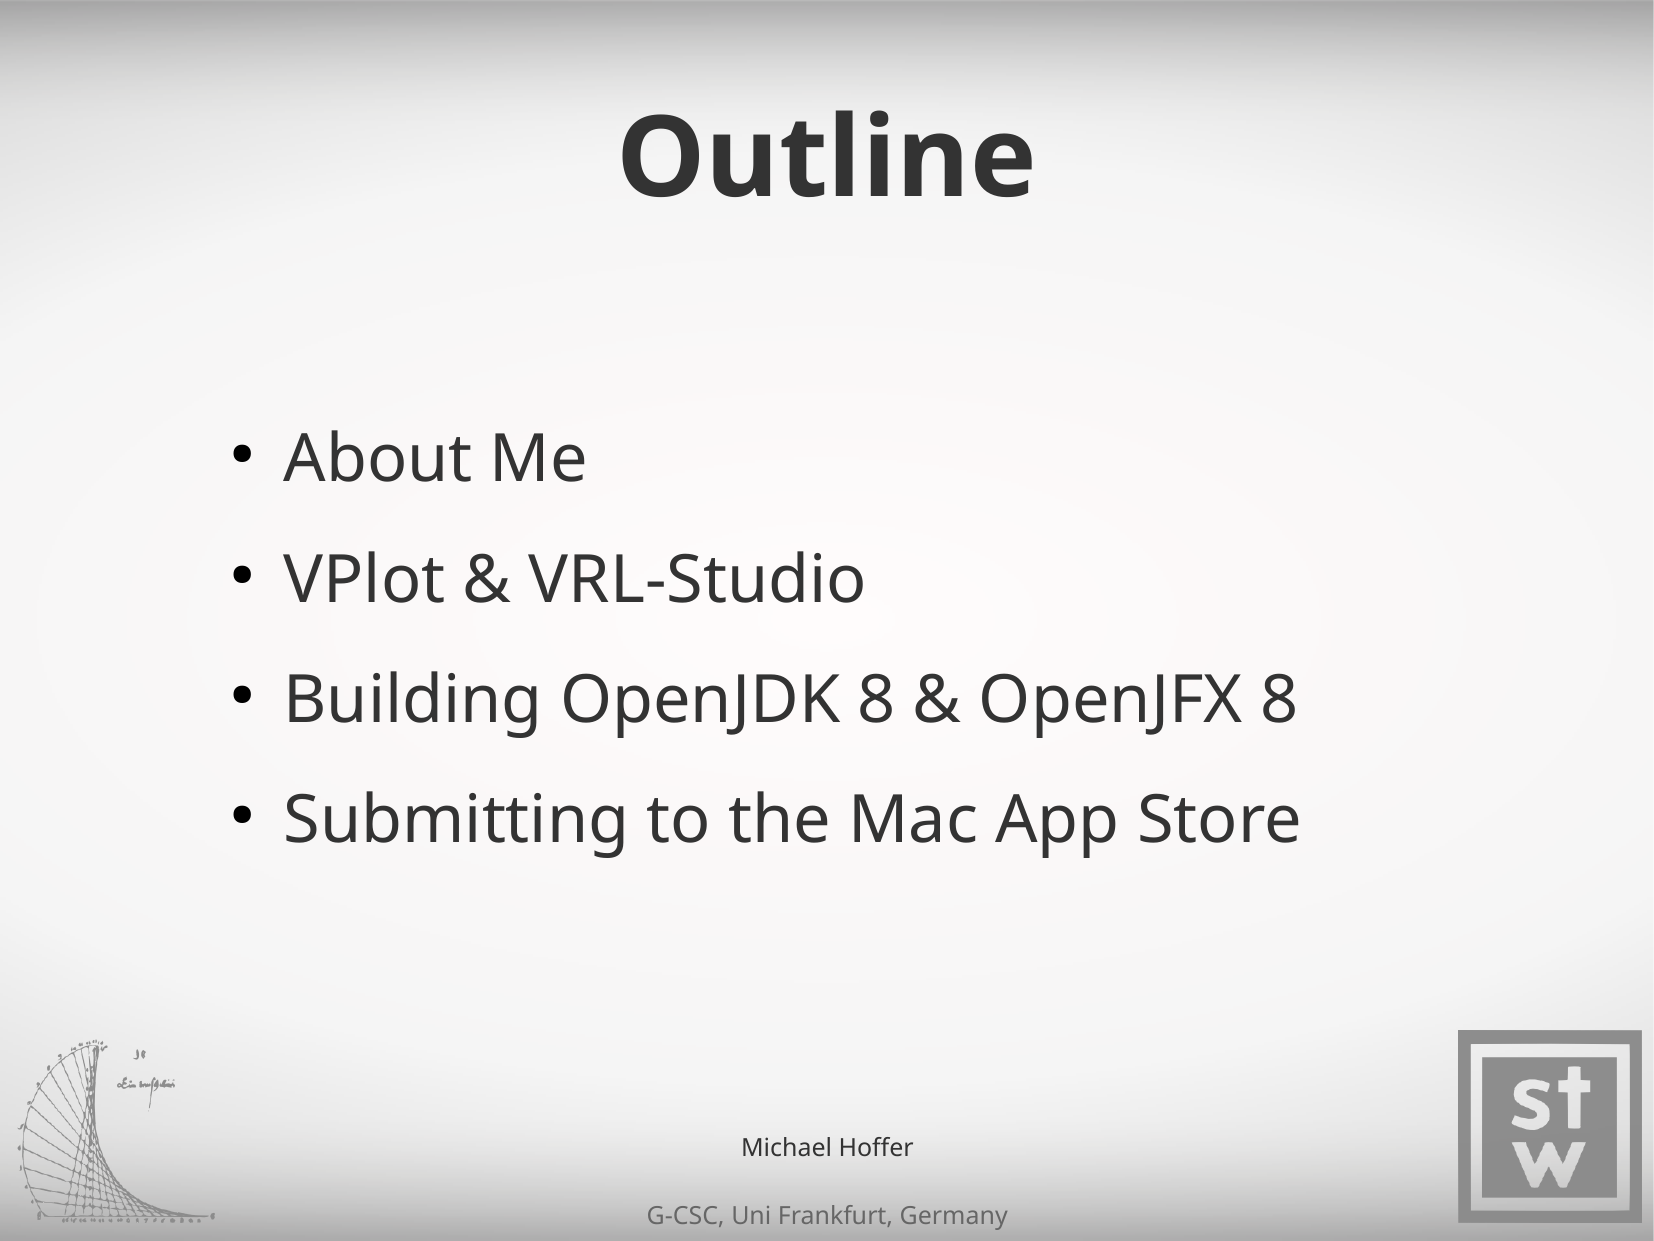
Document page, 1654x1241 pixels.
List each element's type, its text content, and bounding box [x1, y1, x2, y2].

list About Me VPlot & VRL-Studio Building OpenJDK 8 & OpenJFX 8 Submitting to the Mac App Store [212, 290, 1441, 1010]
picture [0, 0, 1654, 1241]
title Outline [82, 49, 1571, 257]
